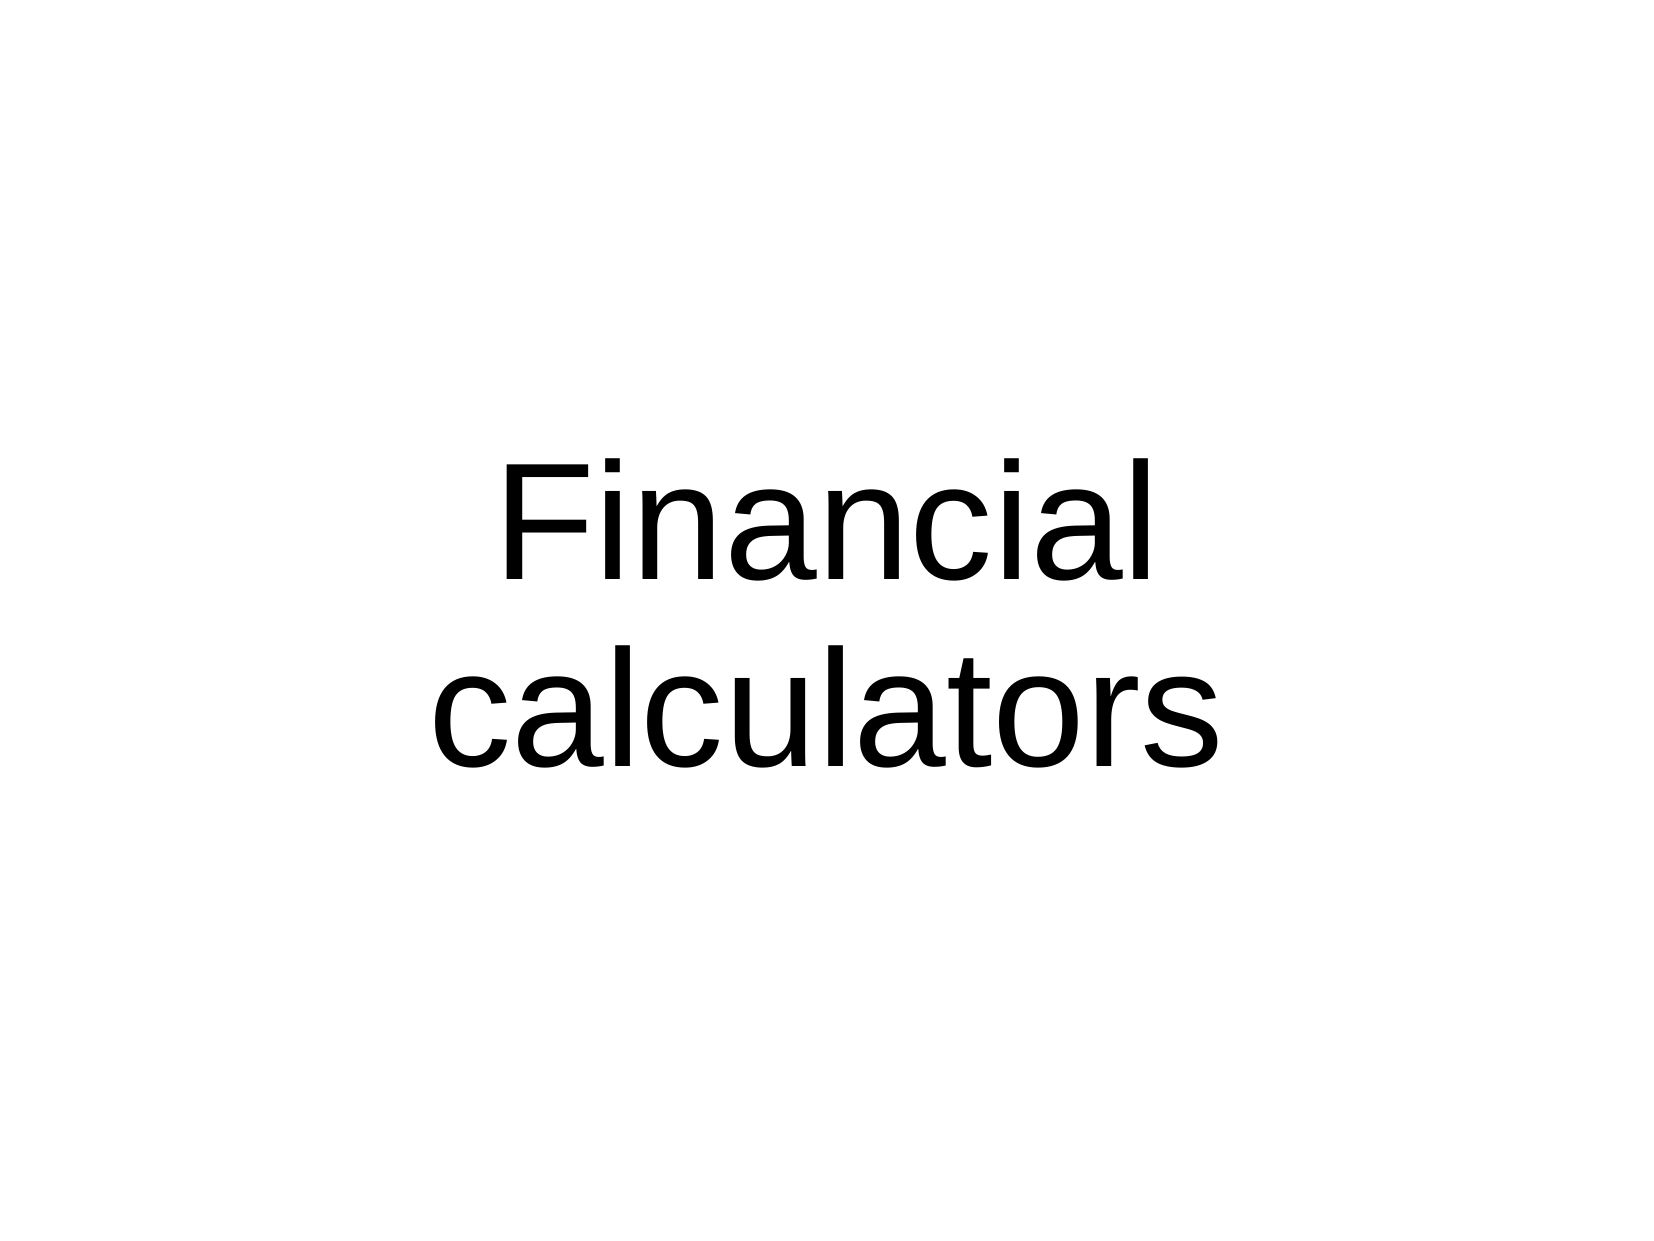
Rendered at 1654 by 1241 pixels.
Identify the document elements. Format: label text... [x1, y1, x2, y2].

title Financial calculators [82, 56, 1571, 1174]
